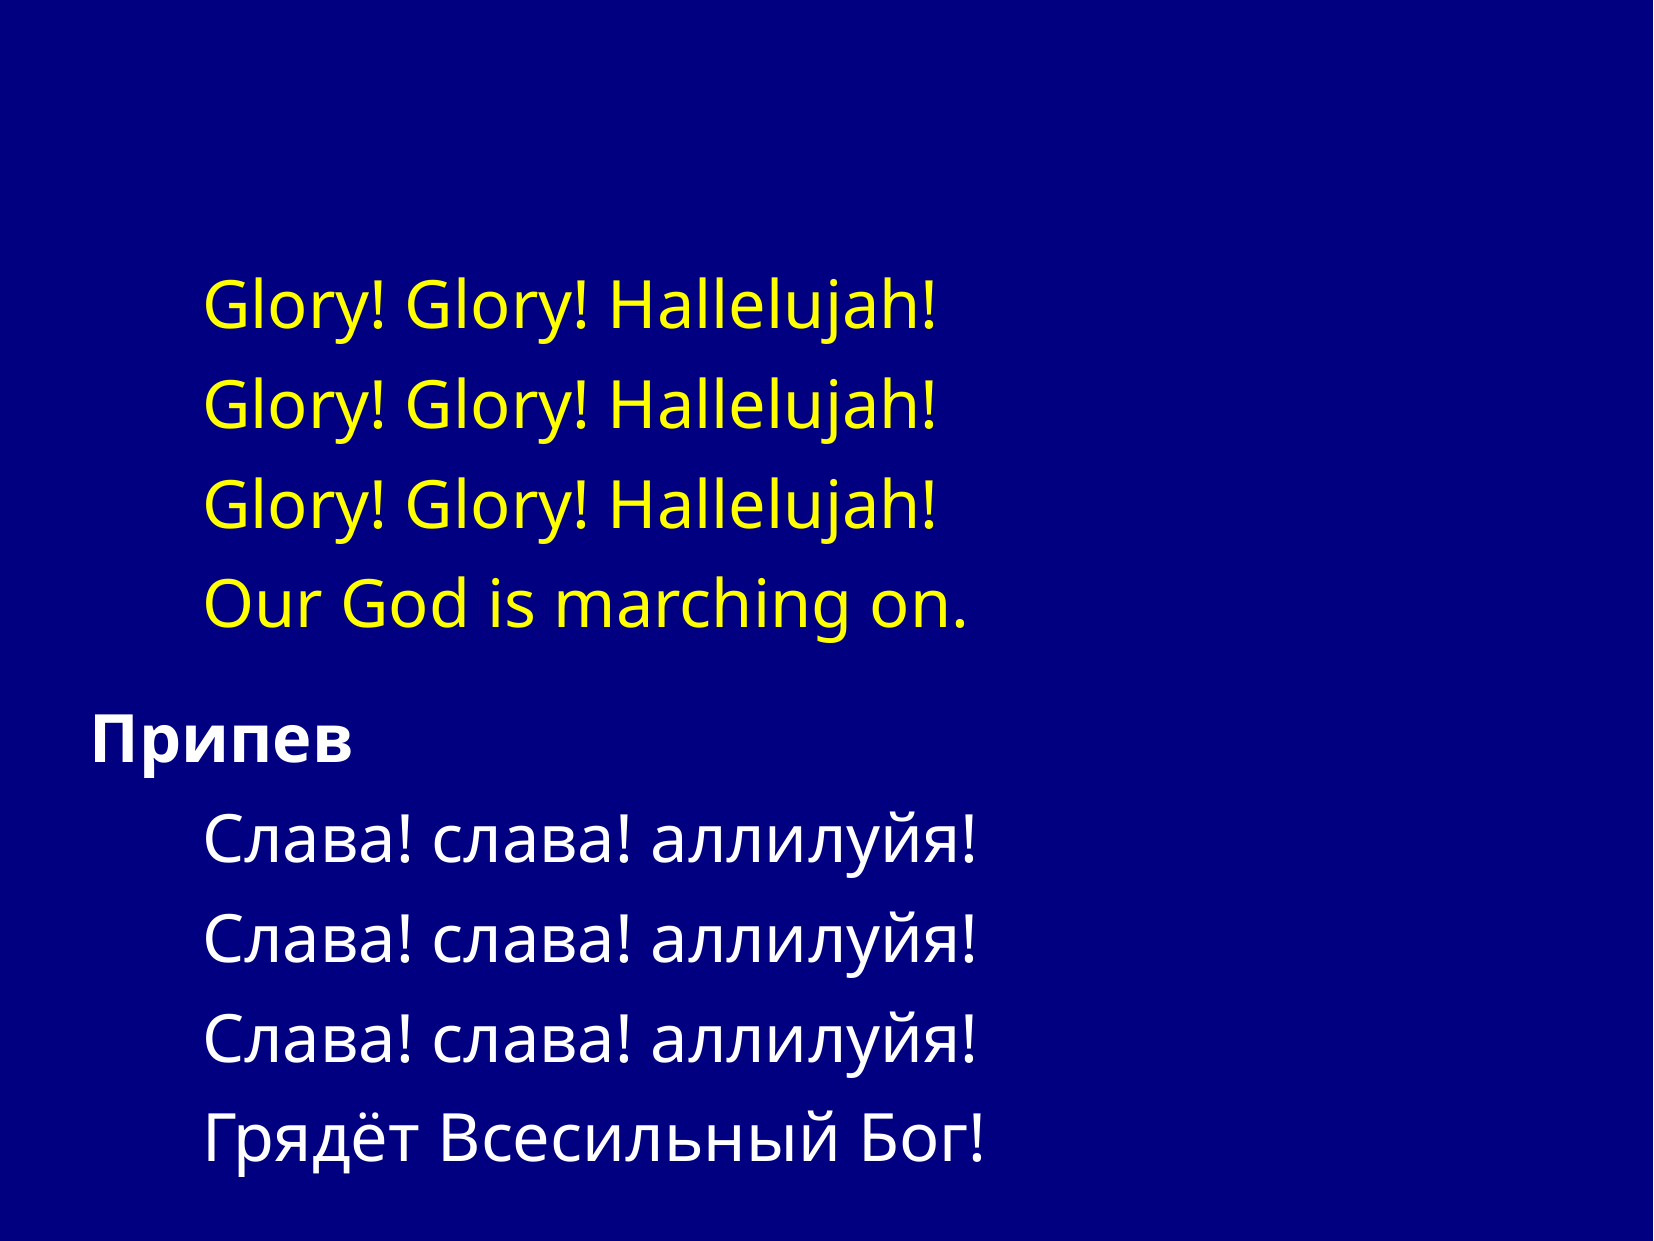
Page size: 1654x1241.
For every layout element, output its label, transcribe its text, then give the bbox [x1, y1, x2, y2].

text_box Glory! Glory! Hallelujah! Glory! Glory! Hallelujah! Glory! Glory! Hallelujah! Our God is marching on. [75, 150, 1576, 638]
text_box Припев Слава! слава! аллилуйя! Слава! слава! аллилуйя! Слава! слава! аллилуйя! Грядёт Всесильный Бог! [75, 675, 1576, 1163]
